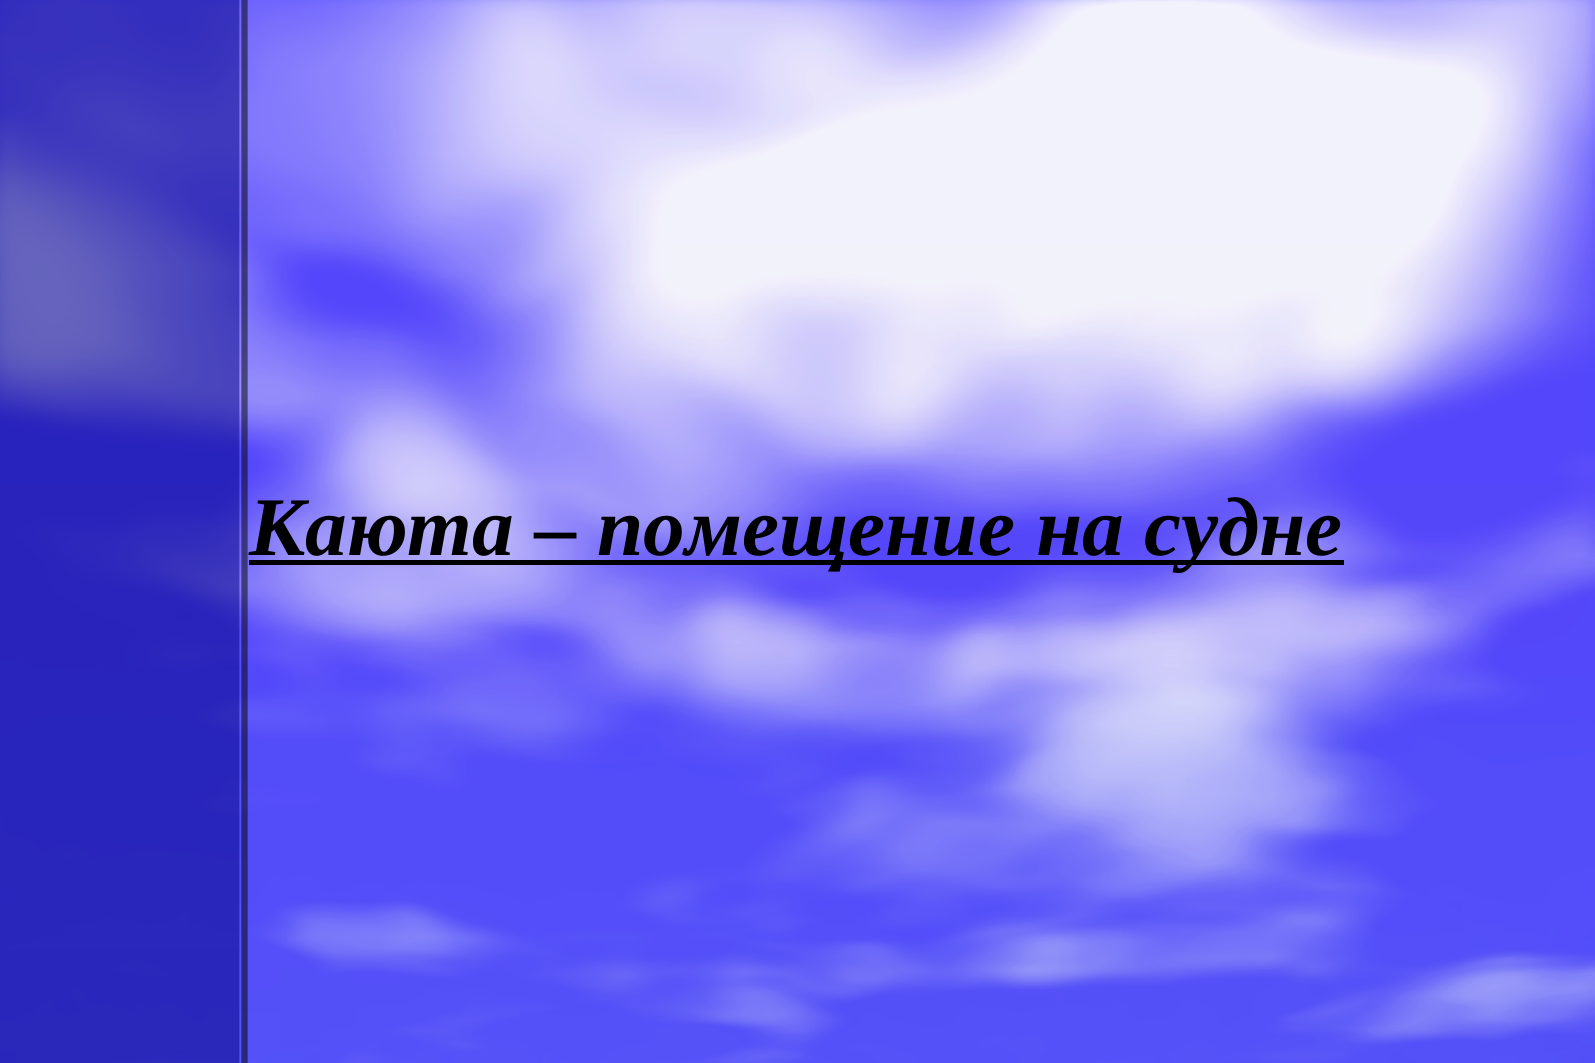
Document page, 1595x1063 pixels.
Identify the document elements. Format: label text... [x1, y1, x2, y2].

subtitle Каюта – помещение на судне [115, 89, 1478, 965]
